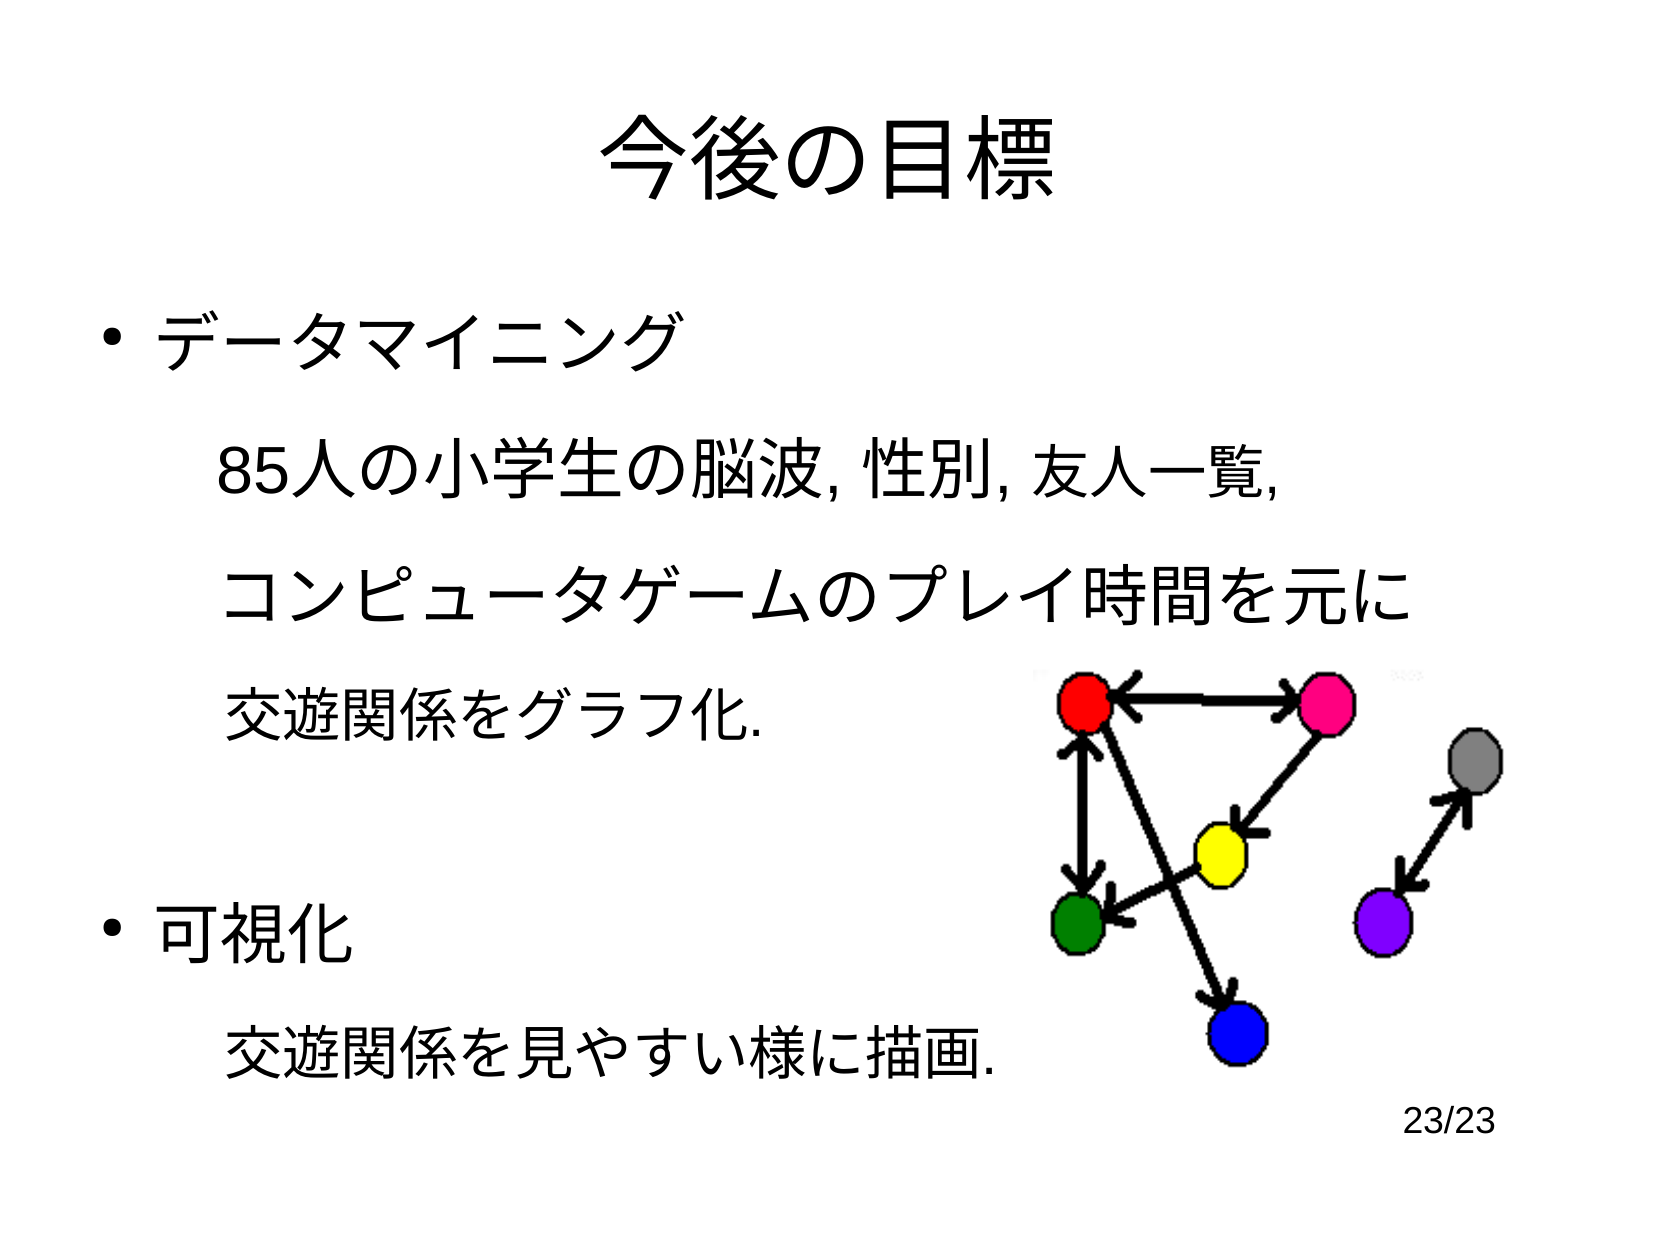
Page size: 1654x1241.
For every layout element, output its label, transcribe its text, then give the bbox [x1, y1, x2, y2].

text_box 23/23 [1387, 1092, 1536, 1150]
list データマイニング 85人の小学生の脳波, 性別, 友人一覧, コンピュータゲームのプレイ時間を元に 交遊関係をグラフ化. 可視化 交遊関係を見やすい様に描画. [82, 290, 1571, 1109]
picture [1033, 647, 1536, 1093]
title 今後の目標 [82, 49, 1571, 257]
